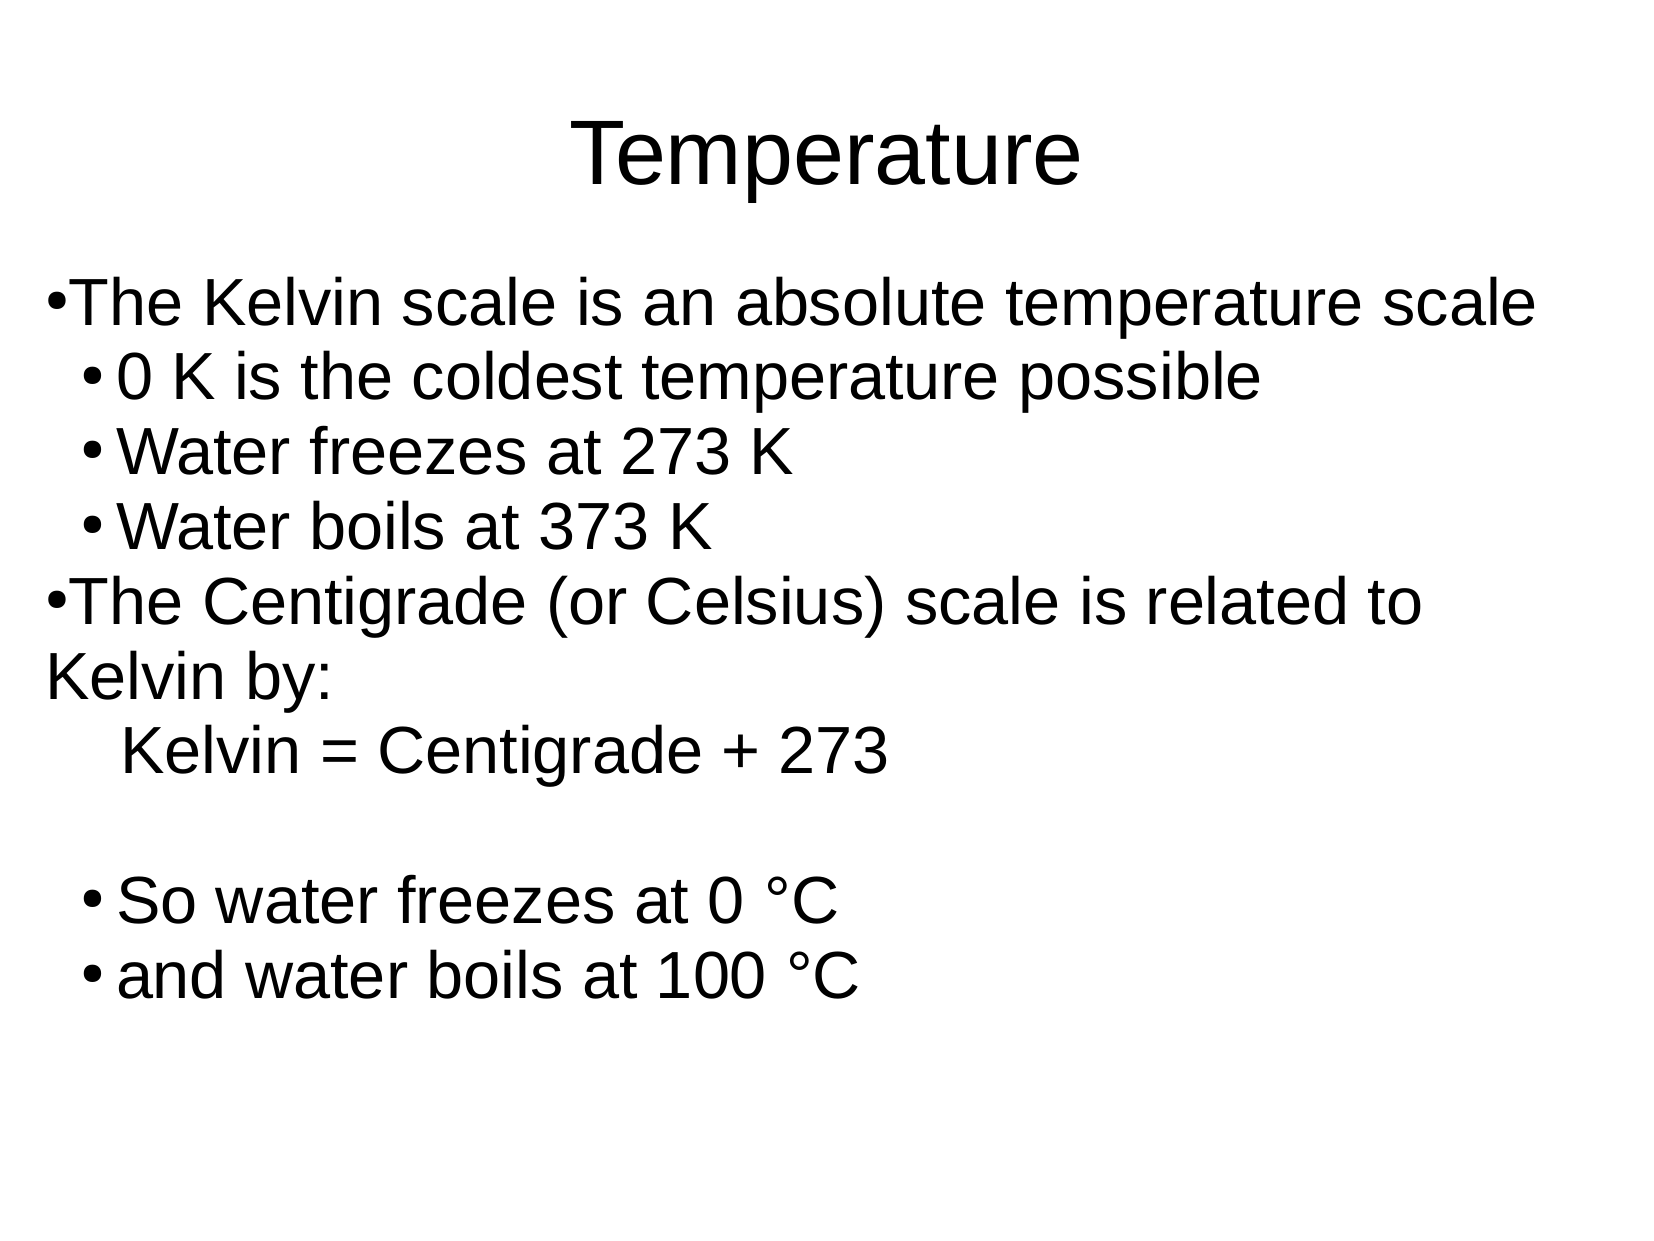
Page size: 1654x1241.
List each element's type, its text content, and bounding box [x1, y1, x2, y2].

subtitle The Kelvin scale is an absolute temperature scale 0 K is the coldest temperature possible Water freezes at 273 K Water boils at 373 K The Centigrade (or Celsius) scale is related to Kelvin by: Kelvin = Centigrade + 273 So water freezes at 0 °C and water boils at 100 °C [45, 264, 1576, 1013]
title Temperature [82, 49, 1571, 257]
